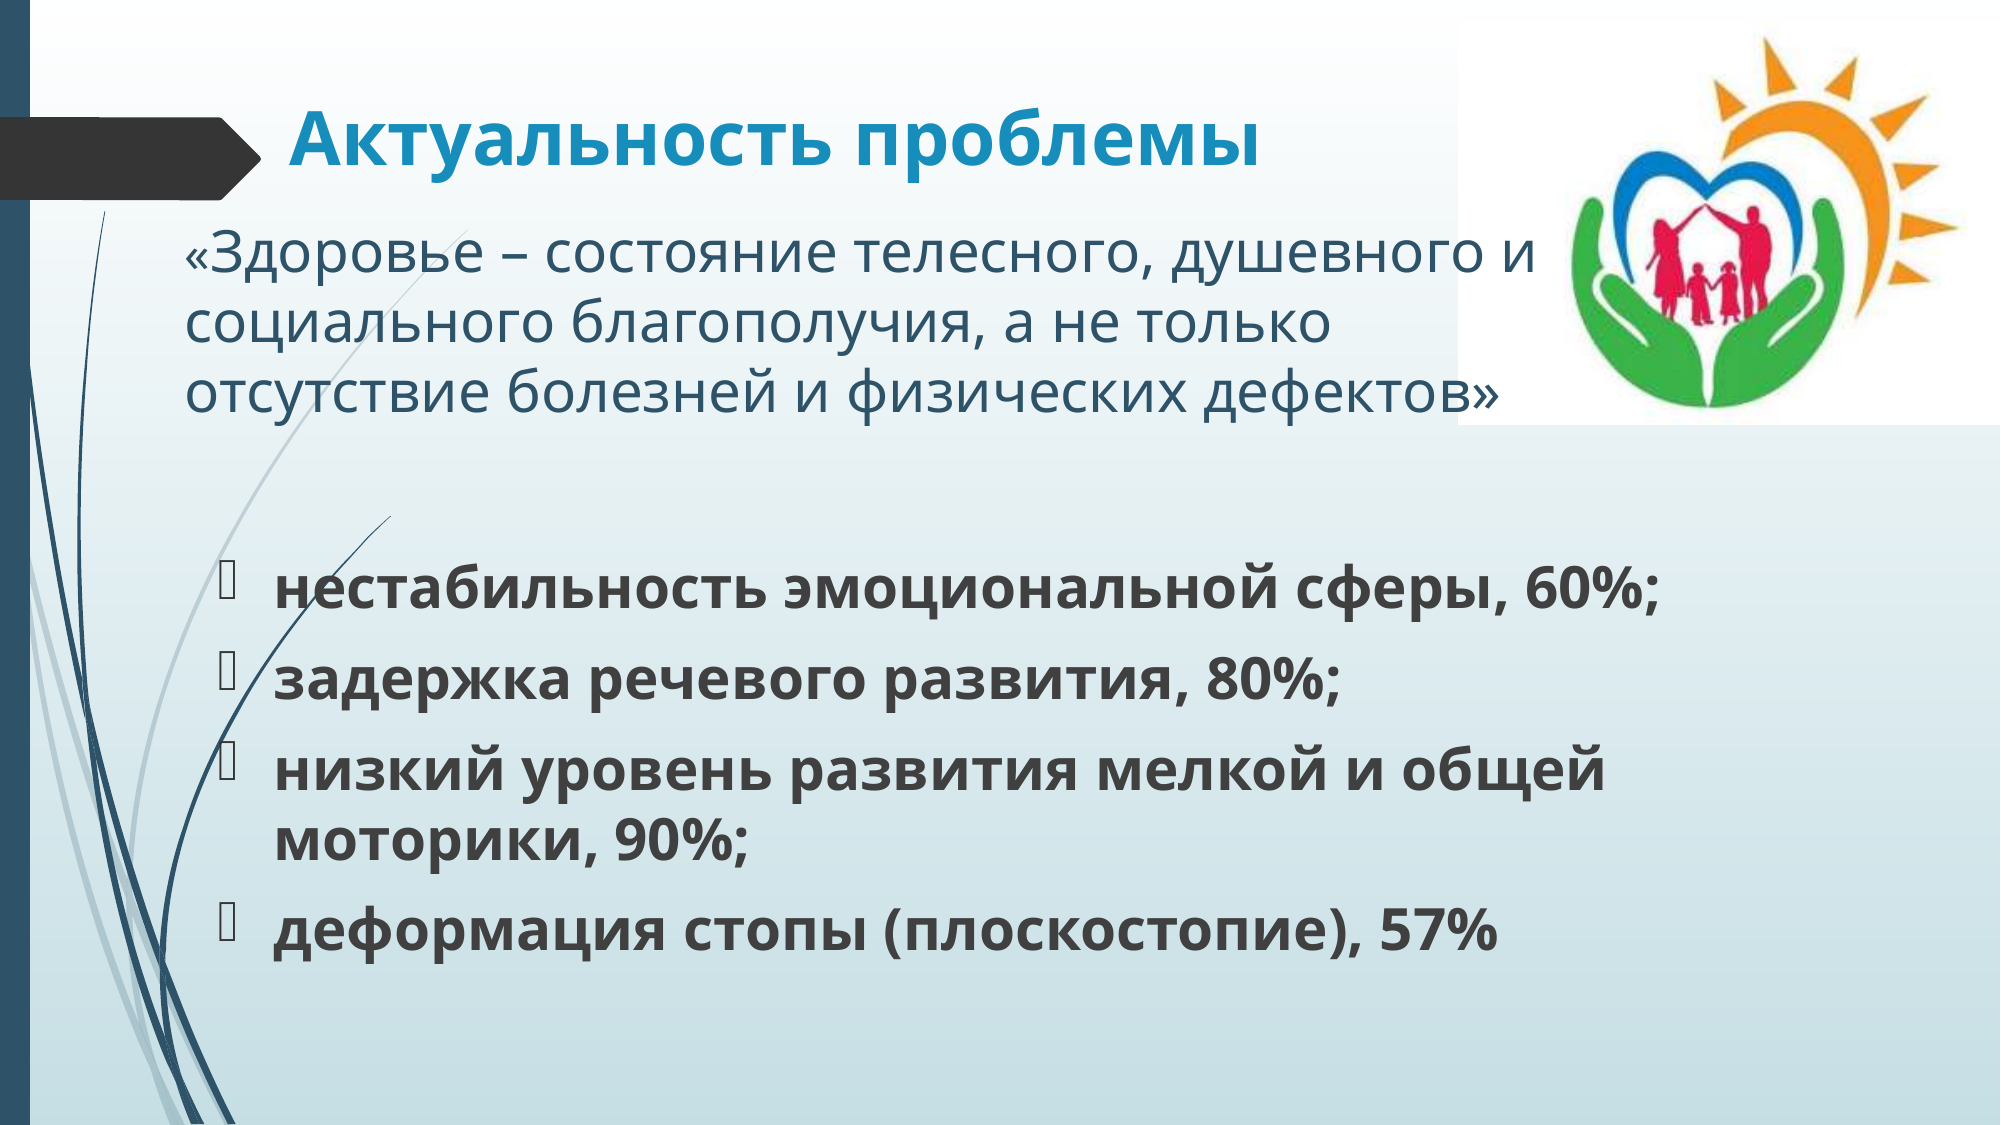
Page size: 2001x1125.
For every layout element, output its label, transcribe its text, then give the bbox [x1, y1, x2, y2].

title Актуальность проблемы [274, 82, 1458, 187]
text_box «Здоровье – состояние телесного, душевного и социального благополучия, а не только отсутствие болезней и физических дефектов» [169, 207, 1632, 433]
picture [1458, 21, 2000, 425]
list нестабильность эмоциональной сферы, 60%; задержка речевого развития, 80%; низкий уровень развития мелкой и общей моторики, 90%; деформация стопы (плоскостопие), 57% [202, 543, 1718, 1125]
